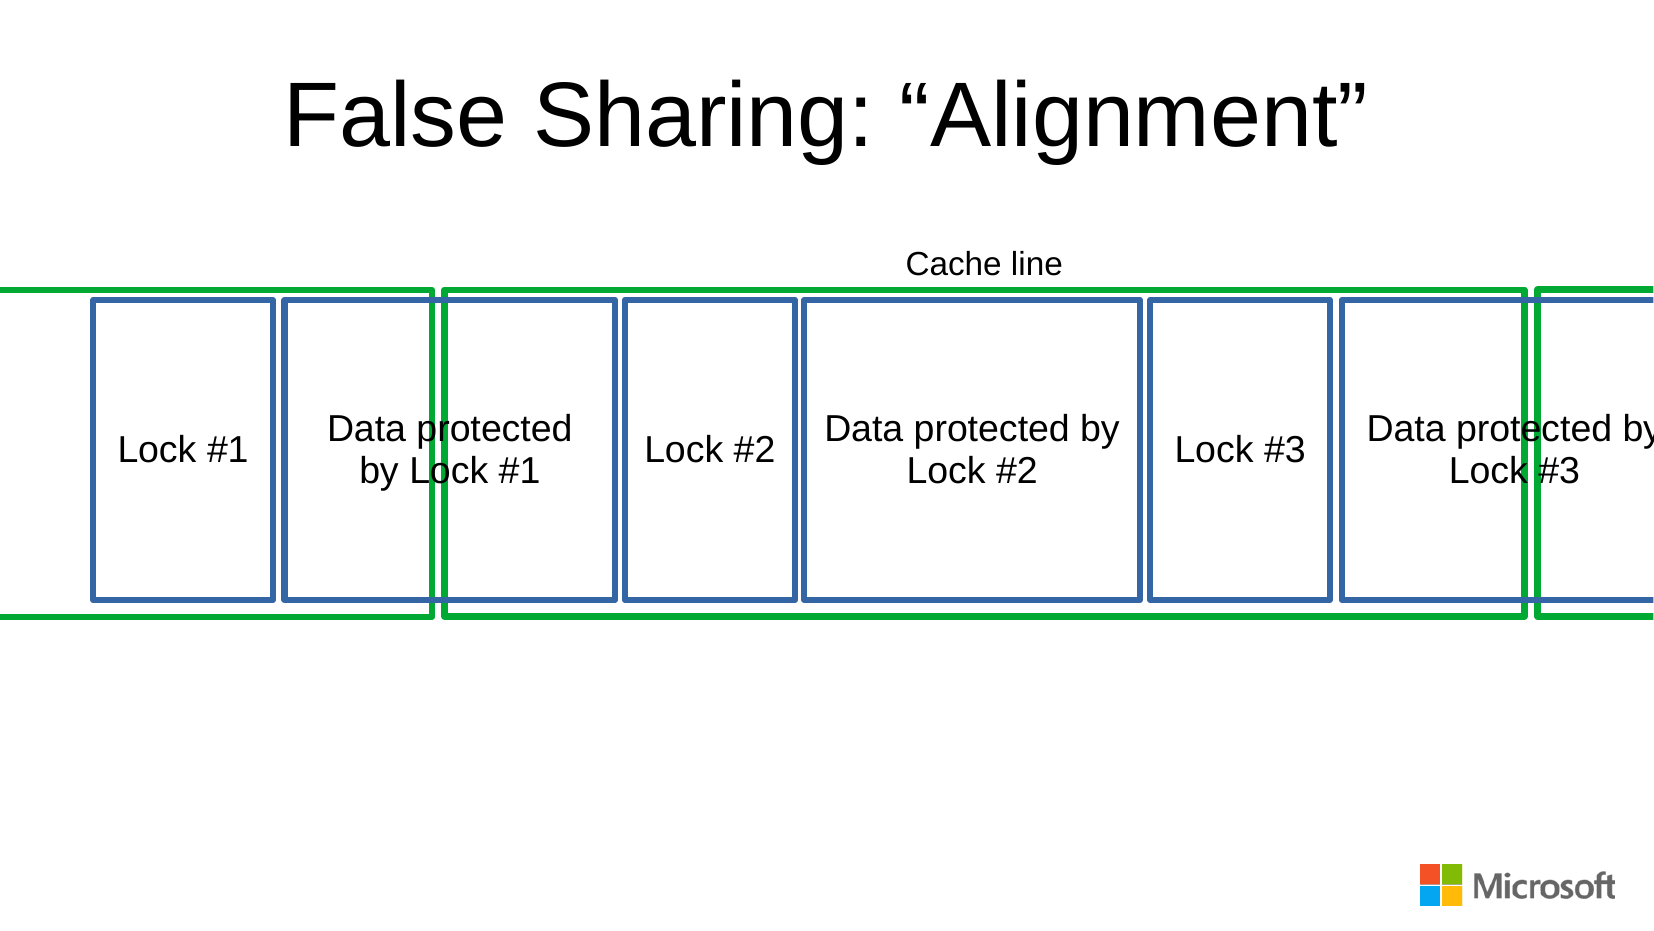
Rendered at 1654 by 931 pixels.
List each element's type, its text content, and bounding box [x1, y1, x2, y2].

text_box Data protected by Lock #3 [1341, 299, 1654, 600]
text_box Data protected by Lock #2 [804, 299, 1140, 600]
text_box Cache line [879, 238, 1090, 291]
text_box Data protected by Lock #1 [284, 299, 615, 600]
text_box Lock #1 [93, 299, 273, 600]
title False Sharing: “Alignment” [82, 37, 1571, 193]
picture [1420, 864, 1615, 906]
text_box Lock #2 [624, 299, 795, 600]
text_box Lock #3 [1150, 299, 1330, 600]
